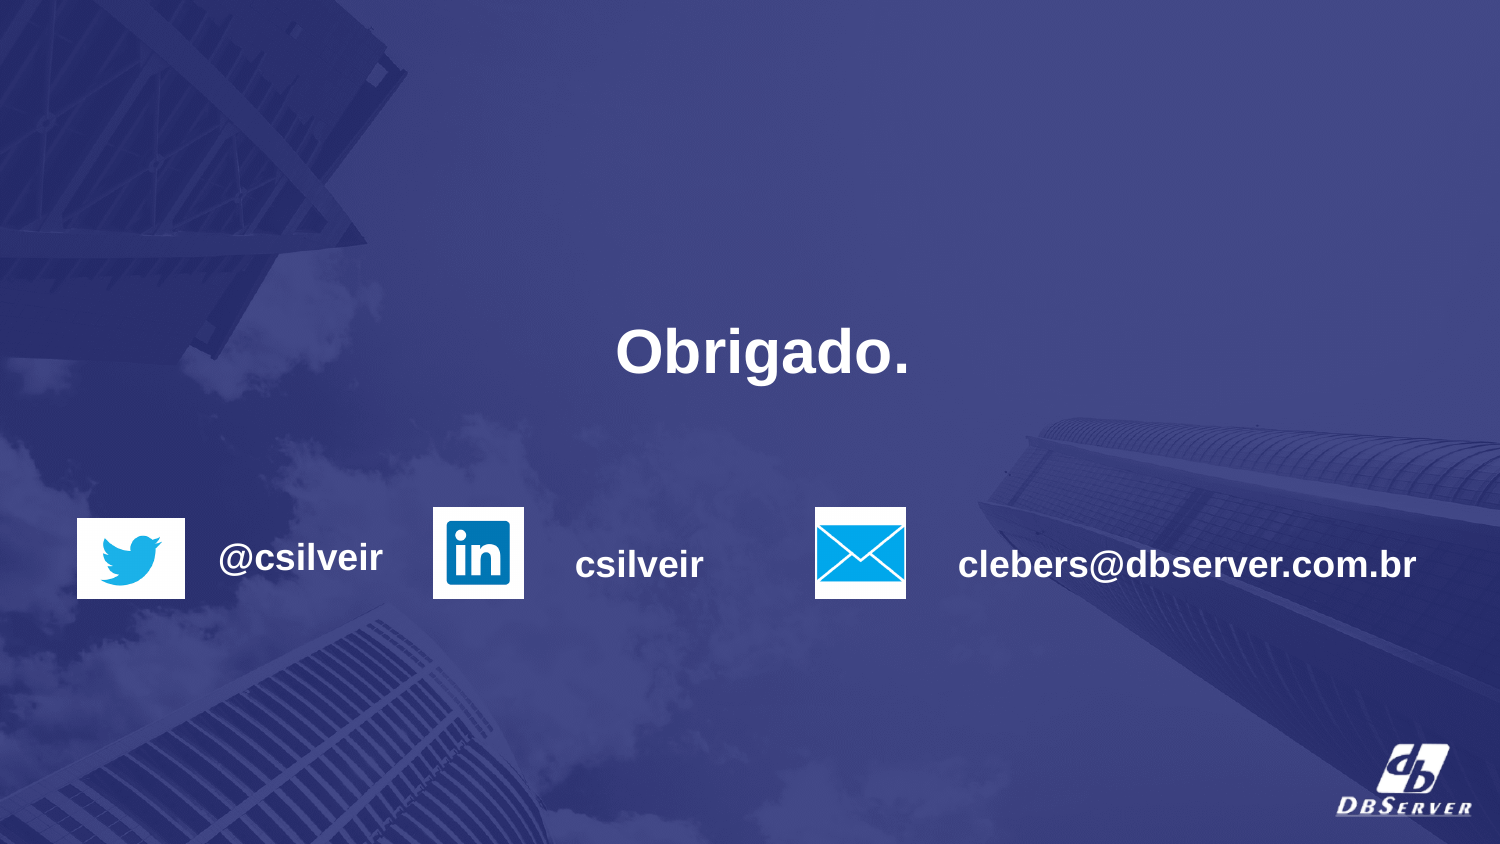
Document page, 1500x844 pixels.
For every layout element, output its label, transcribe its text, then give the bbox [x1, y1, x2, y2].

text_box [0, 0, 1500, 844]
picture [815, 507, 906, 599]
text_box Obrigado. [59, 296, 1467, 445]
text_box clebers@dbserver.com.br [942, 525, 1454, 591]
picture [77, 518, 185, 599]
text_box csilveir [559, 525, 790, 591]
picture [433, 507, 524, 599]
text_box @csilveir [202, 518, 433, 584]
picture [1335, 743, 1472, 817]
